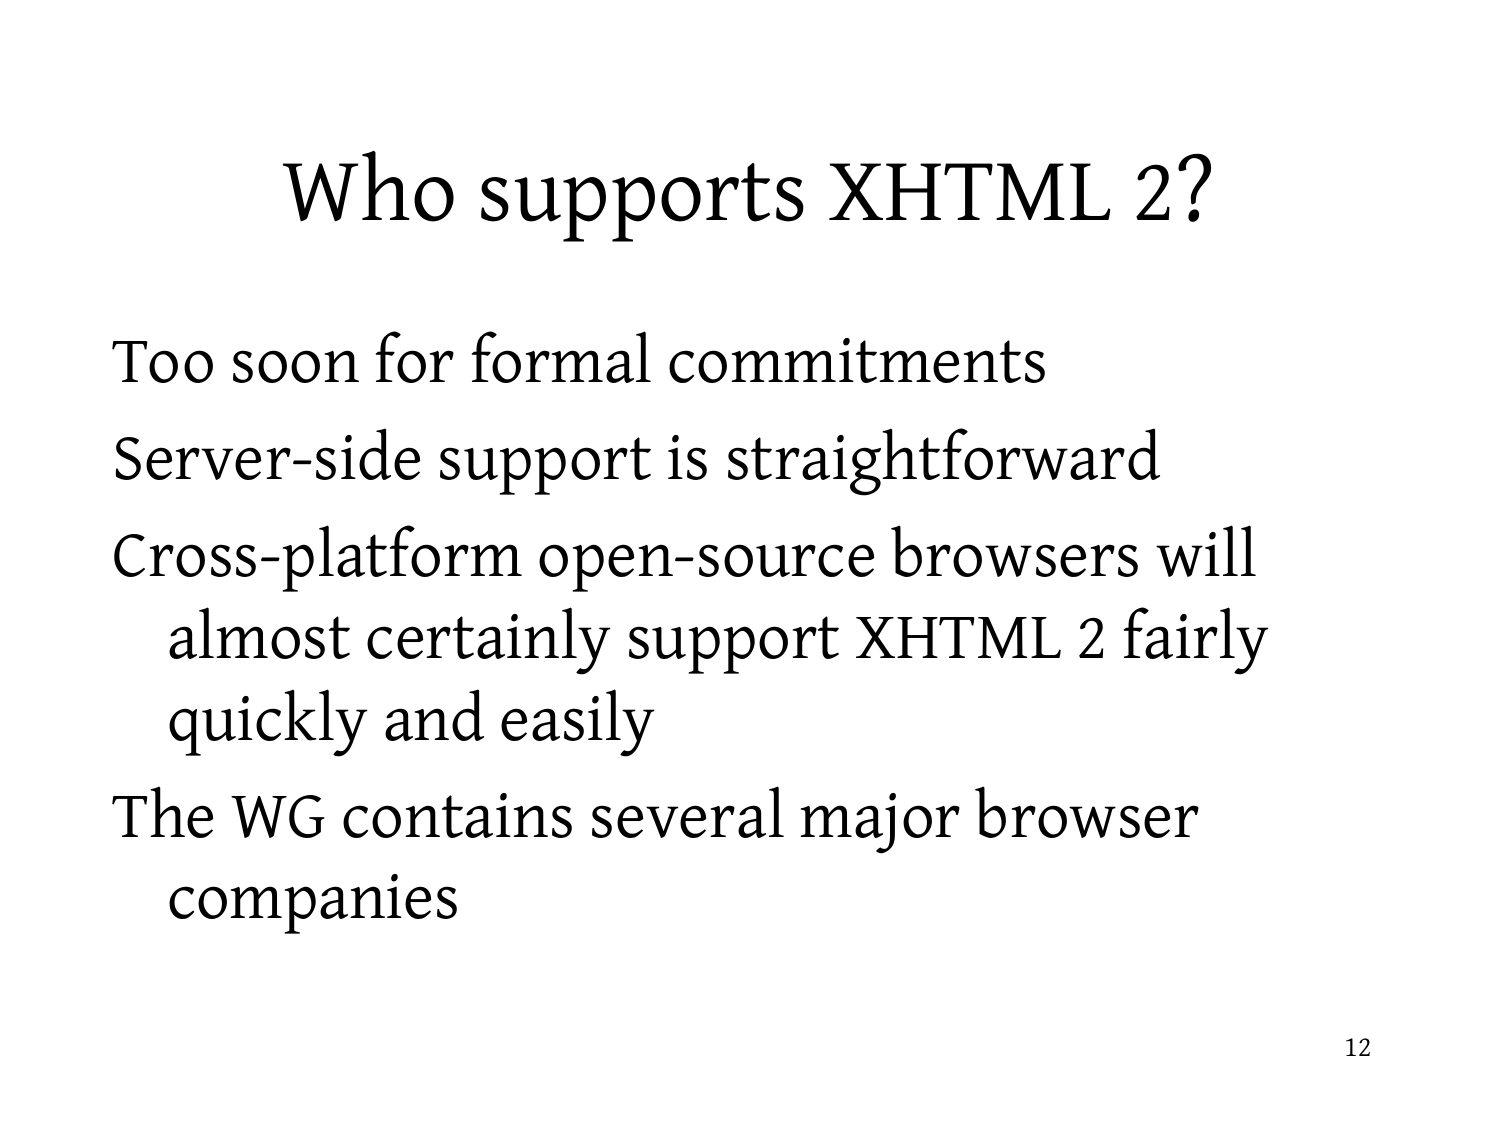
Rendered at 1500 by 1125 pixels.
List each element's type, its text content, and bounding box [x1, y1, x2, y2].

title Who supports XHTML 2? [112, 63, 1387, 324]
list Too soon for formal commitments Server-side support is straightforward Cross-platform open-source browsers will almost certainly support XHTML 2 fairly quickly and easily The WG contains several major browser companies [112, 324, 1387, 1000]
